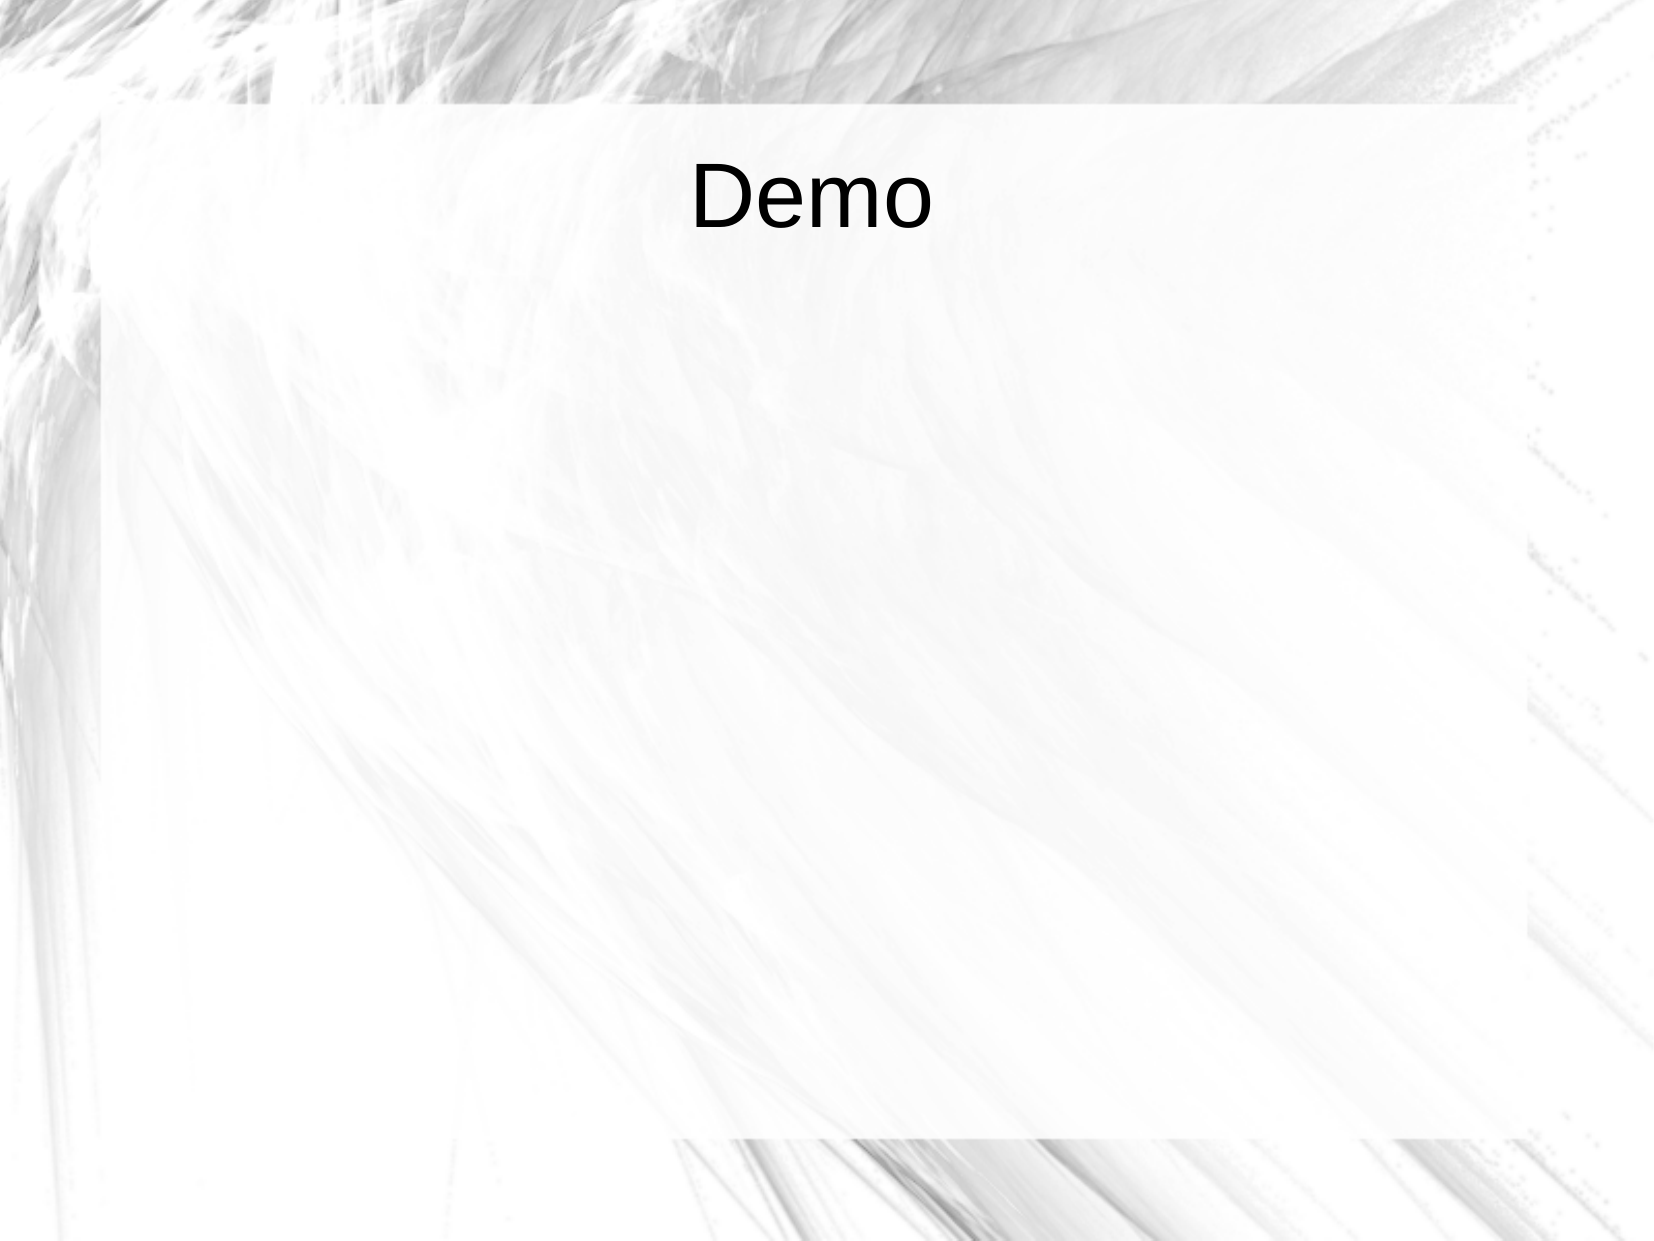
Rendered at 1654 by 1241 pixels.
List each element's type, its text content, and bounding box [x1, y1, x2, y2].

picture [0, 0, 1654, 1241]
title Demo [118, 112, 1506, 281]
